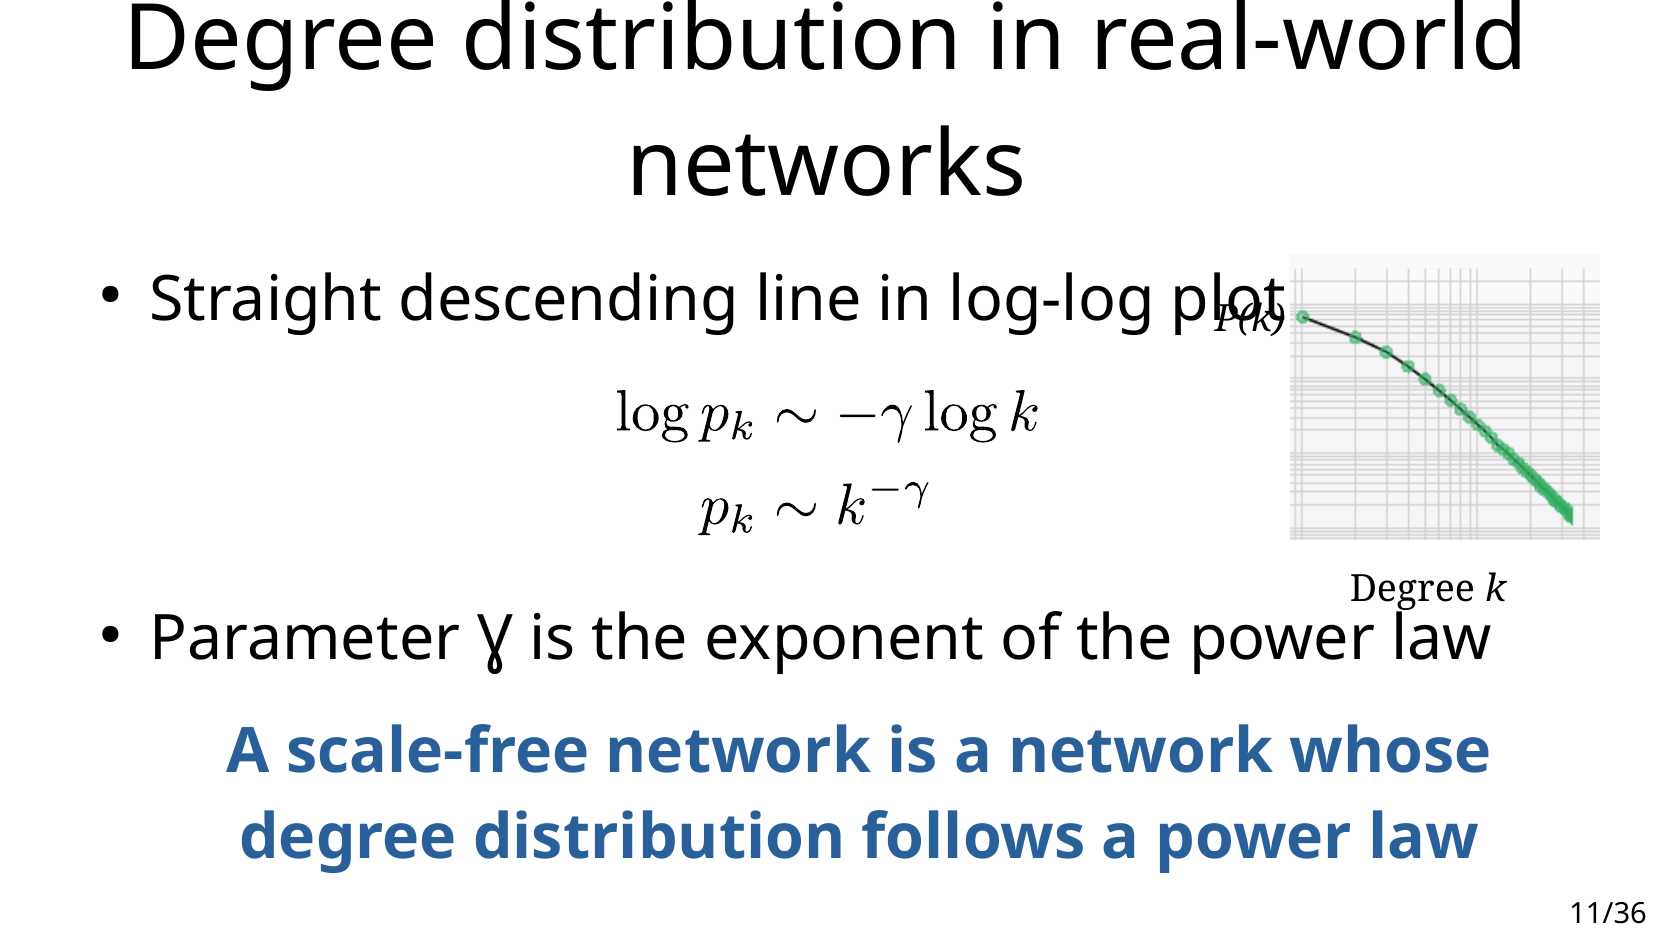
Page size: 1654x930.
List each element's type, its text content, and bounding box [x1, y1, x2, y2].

text_box P(k) [1200, 284, 1306, 345]
list Straight descending line in log-log plot Parameter Ɣ is the exponent of the power law A scale-free network is a network whose degree distribution follows a power law [82, 252, 1571, 886]
title Degree distribution in real-world networks [0, 0, 1653, 210]
text_box [615, 390, 1041, 536]
picture [1290, 254, 1600, 540]
text_box Degree k [1335, 554, 1601, 615]
